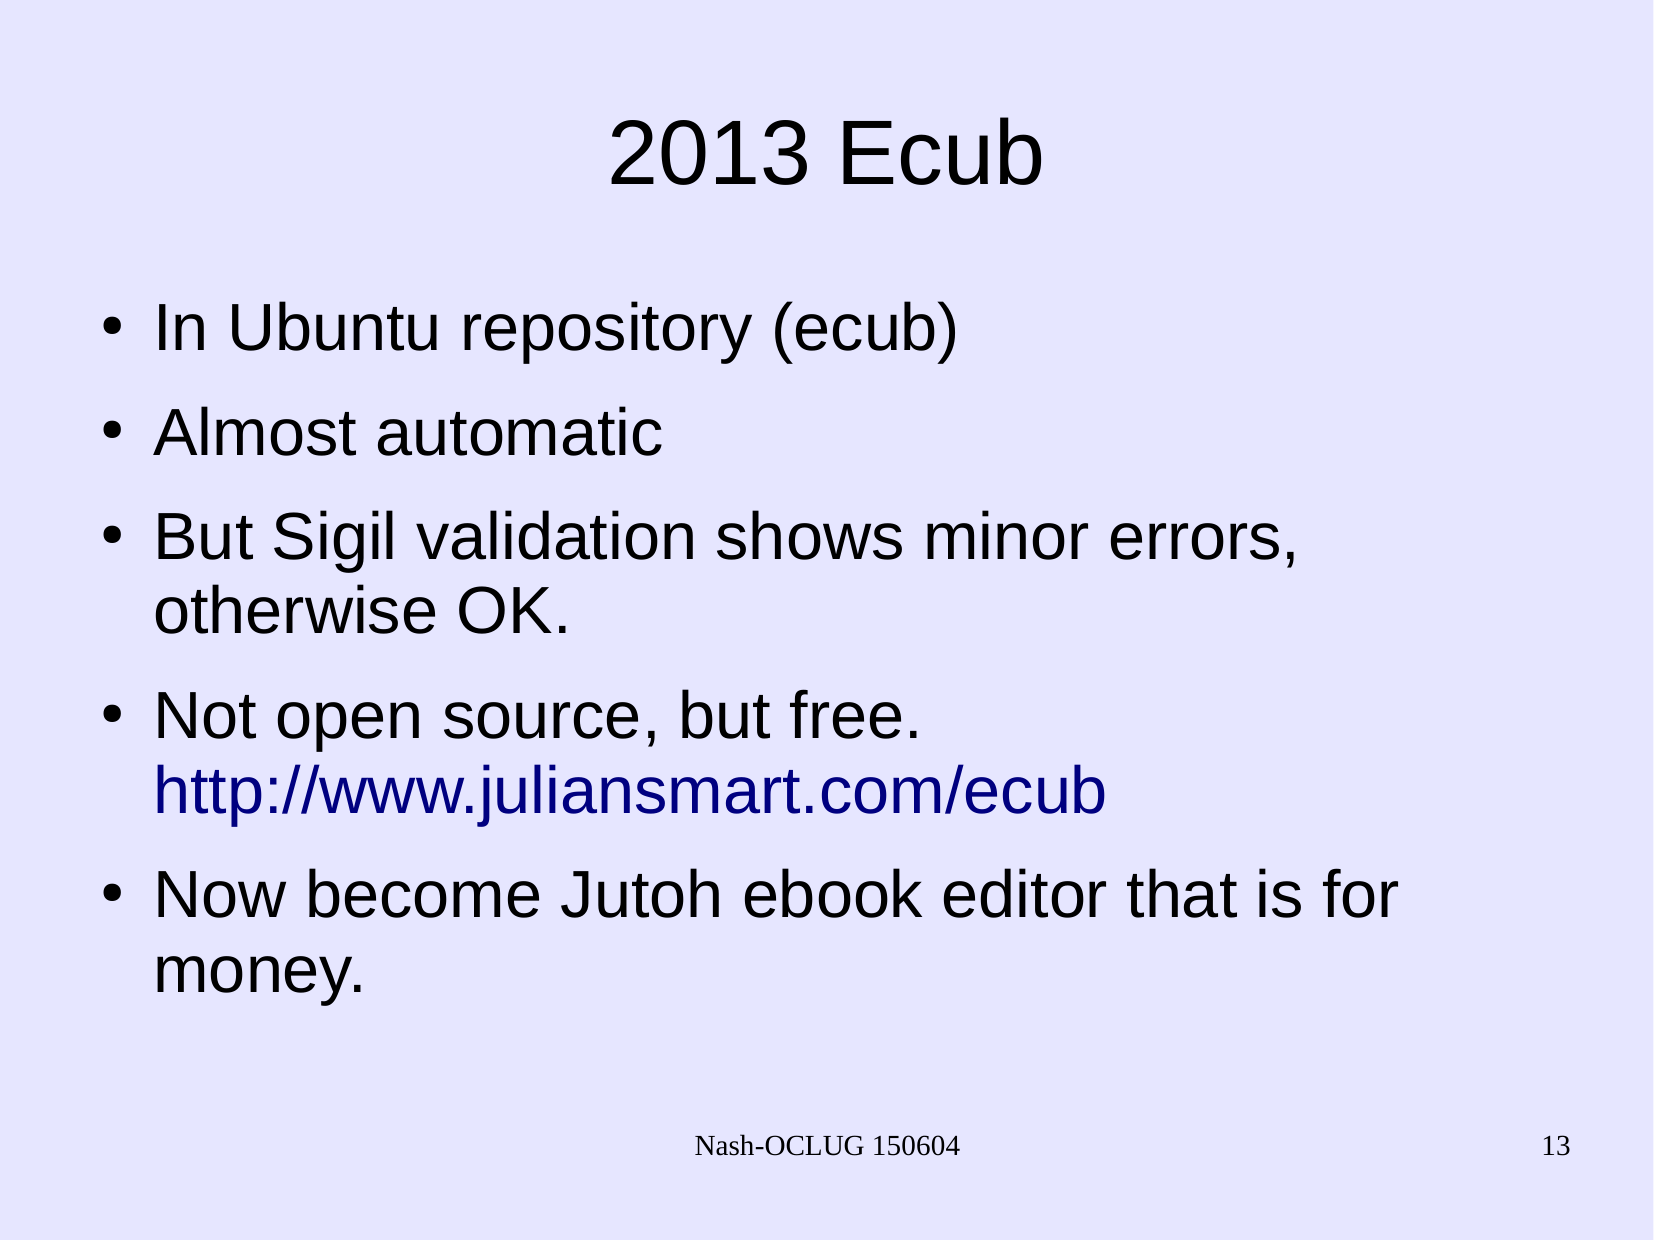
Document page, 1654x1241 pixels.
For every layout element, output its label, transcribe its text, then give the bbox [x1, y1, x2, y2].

list In Ubuntu repository (ecub) Almost automatic But Sigil validation shows minor errors, otherwise OK. Not open source, but free. http://www.juliansmart.com/ecub Now become Jutoh ebook editor that is for money. [82, 290, 1538, 1010]
title 2013 Ecub [82, 49, 1571, 257]
